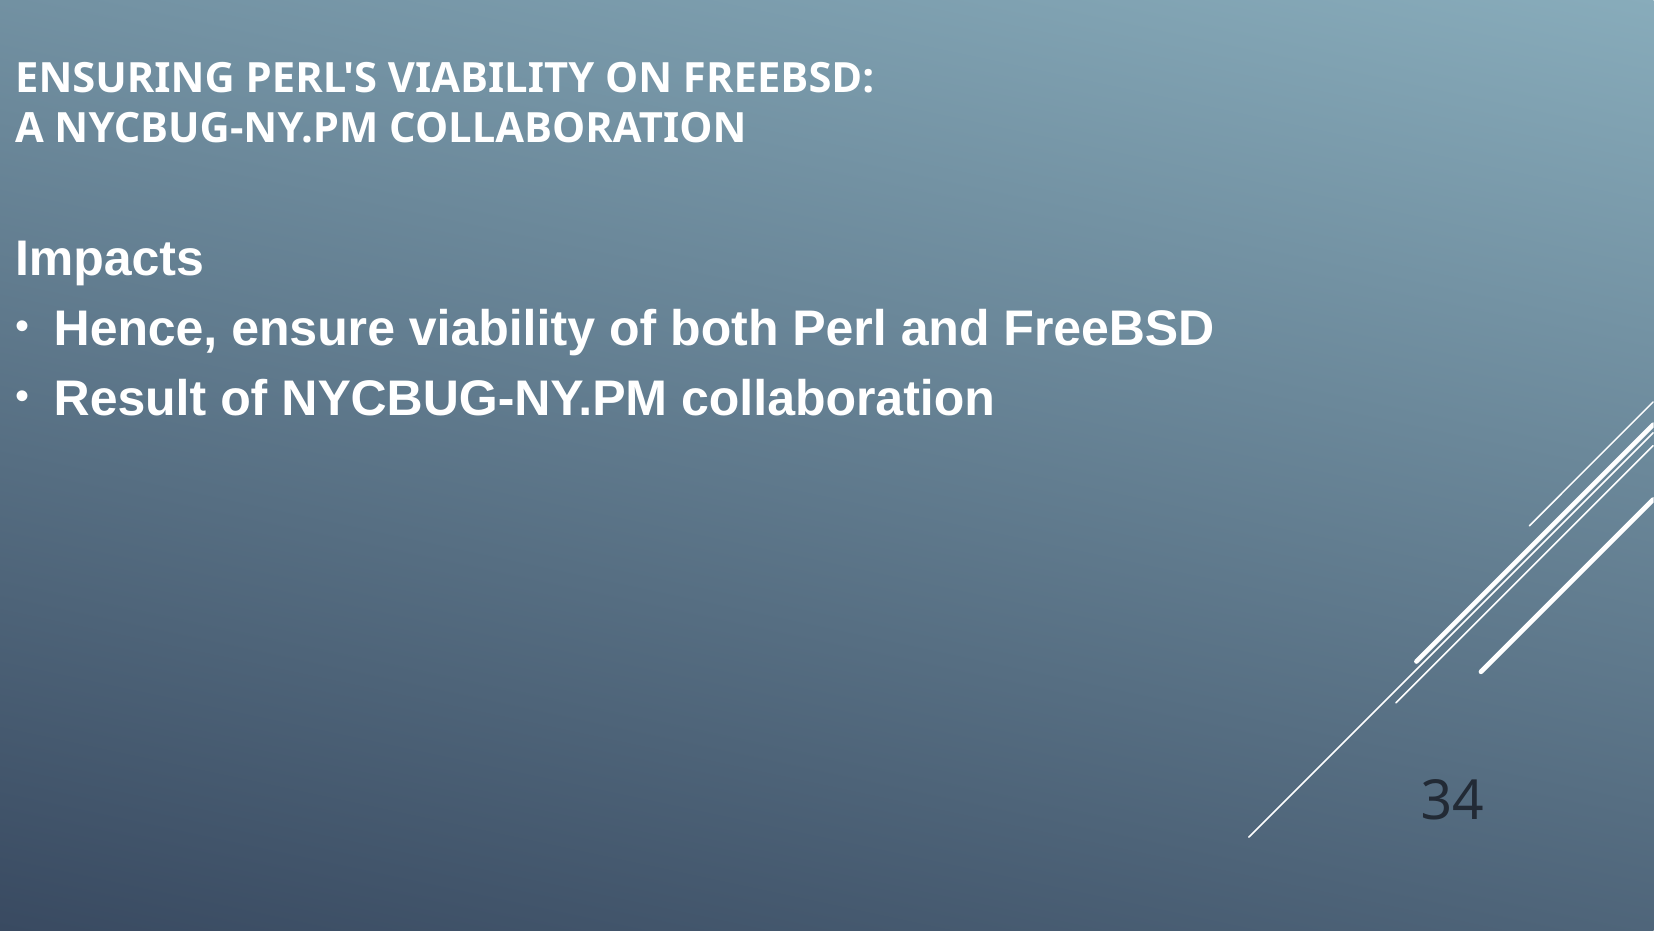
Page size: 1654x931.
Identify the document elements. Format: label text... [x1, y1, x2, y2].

title Ensuring Perl's Viability on FreeBSD: A NYCBUG-NY.PM Collaboration [0, 36, 1163, 166]
subtitle Impacts Hence, ensure viability of both Perl and FreeBSD Result of NYCBUG-NY.PM collaboration [0, 217, 1489, 871]
